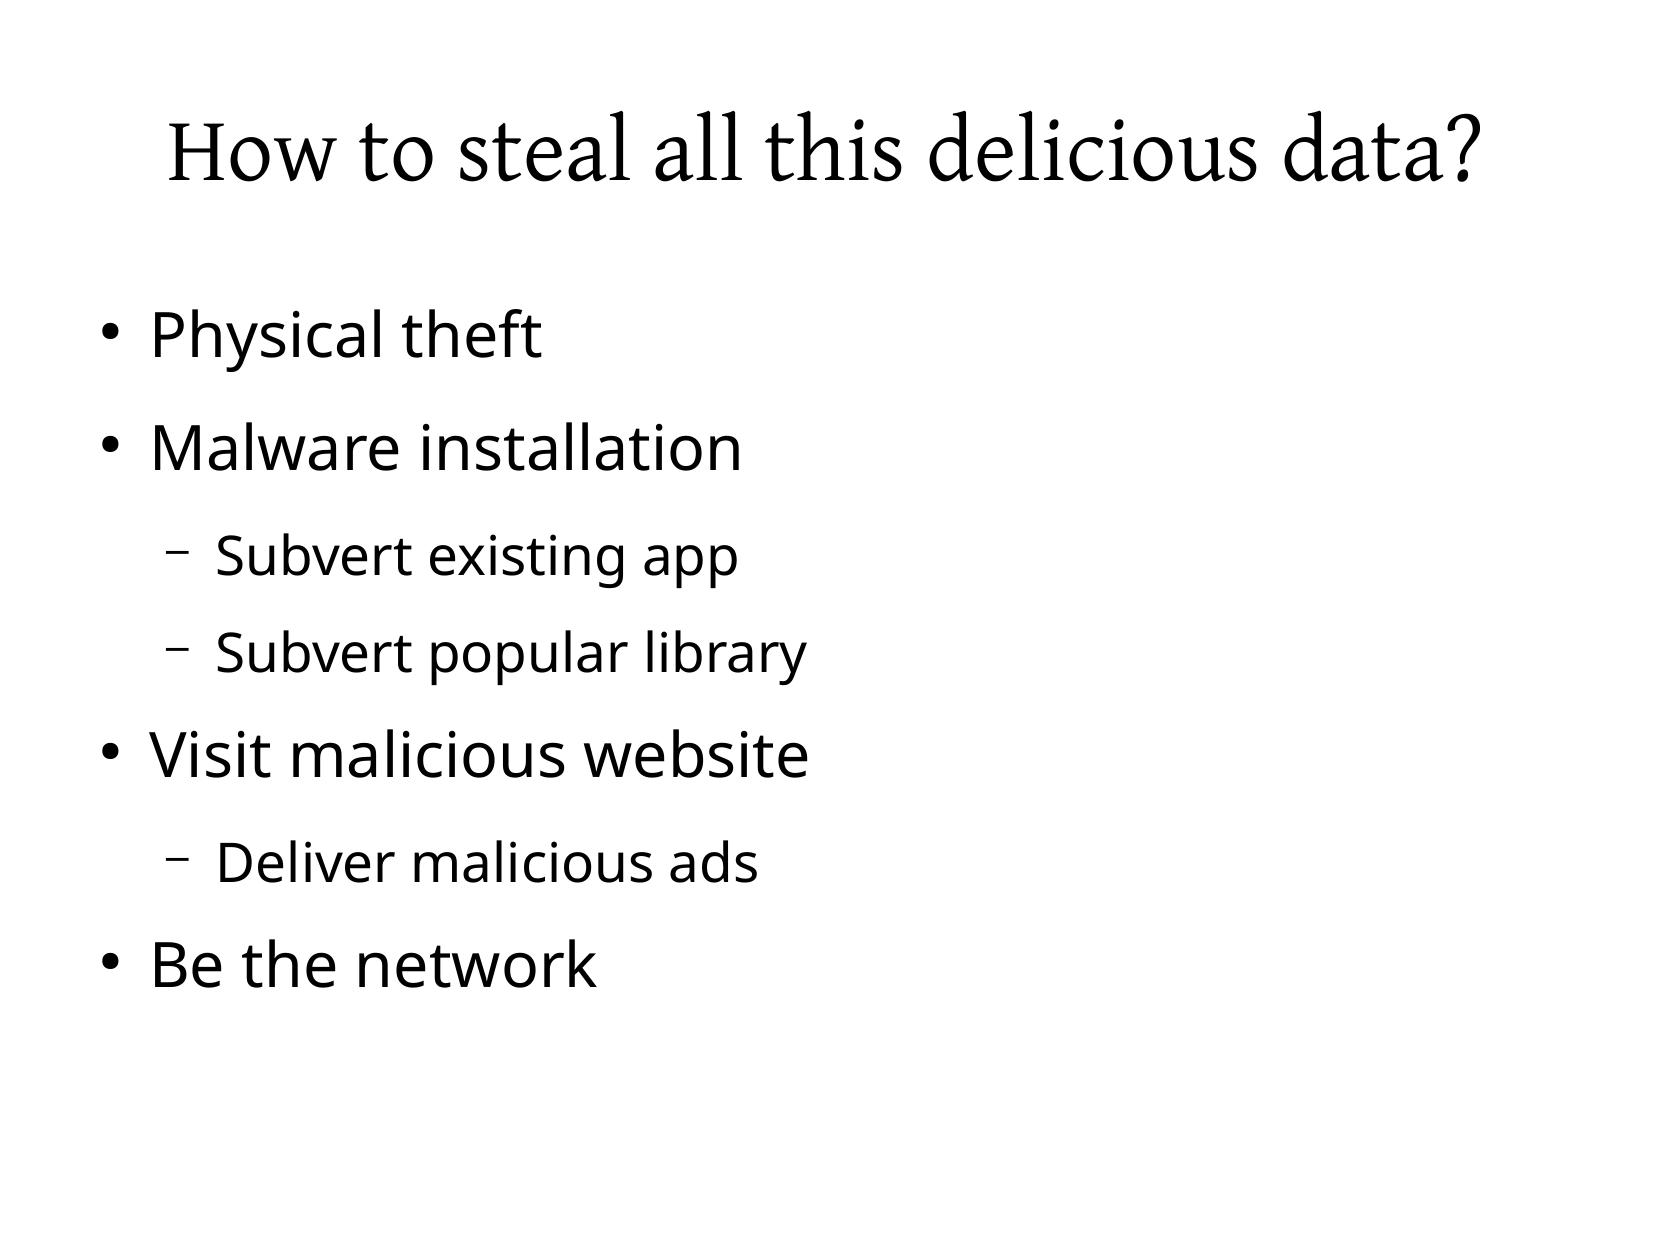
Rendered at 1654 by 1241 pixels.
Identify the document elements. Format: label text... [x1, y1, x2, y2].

title How to steal all this delicious data? [82, 49, 1571, 257]
list Physical theft Malware installation Subvert existing app Subvert popular library Visit malicious website Deliver malicious ads Be the network [82, 290, 1571, 1010]
